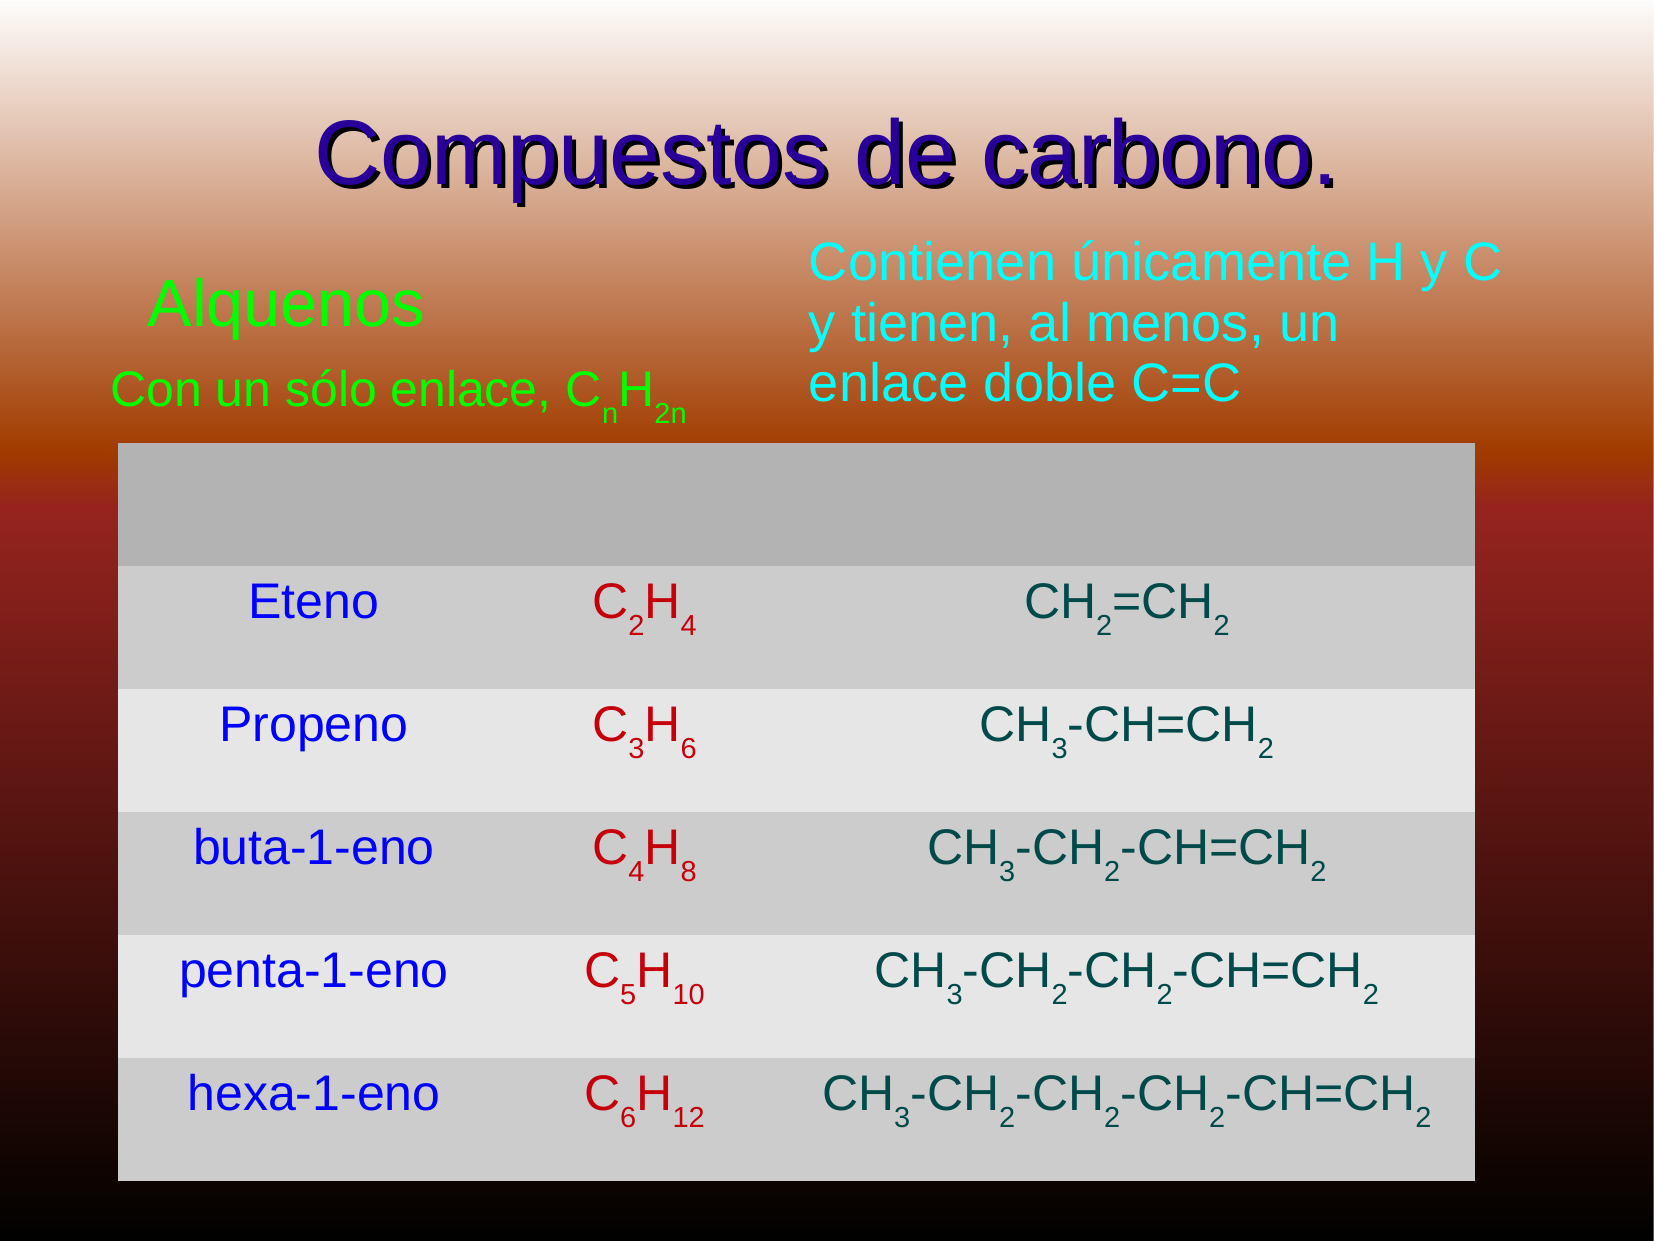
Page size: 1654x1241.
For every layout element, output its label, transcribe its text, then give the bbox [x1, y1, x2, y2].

table_cell C5H10 [510, 935, 779, 1058]
table_cell CH2=CH2 [779, 566, 1475, 689]
text_box Contienen únicamente H y C y tienen, al menos, un enlace doble C=C [738, 257, 1506, 414]
title Compuestos de carbono. [82, 49, 1571, 257]
table_cell CH3-CH=CH2 [779, 689, 1475, 812]
table_cell CH3-CH2-CH=CH2 [779, 812, 1475, 935]
text_box Con un sólo enlace, CnH2n [29, 354, 768, 437]
table_header [779, 443, 1475, 566]
table_cell hexa-1-eno [118, 1058, 510, 1181]
picture [0, 0, 1654, 1241]
table_cell C2H4 [510, 566, 779, 689]
table_cell Eteno [118, 566, 510, 689]
table_header [510, 443, 779, 566]
table_cell buta-1-eno [118, 812, 510, 935]
table_cell C4H8 [510, 812, 779, 935]
table_cell Propeno [118, 689, 510, 812]
table_cell C6H12 [510, 1058, 779, 1181]
table_cell CH3-CH2-CH2-CH2-CH=CH2 [779, 1058, 1475, 1181]
list Alquenos [76, 265, 738, 354]
table_header [118, 443, 510, 566]
table_cell C3H6 [510, 689, 779, 812]
table_cell penta-1-eno [118, 935, 510, 1058]
table_cell CH3-CH2-CH2-CH=CH2 [779, 935, 1475, 1058]
